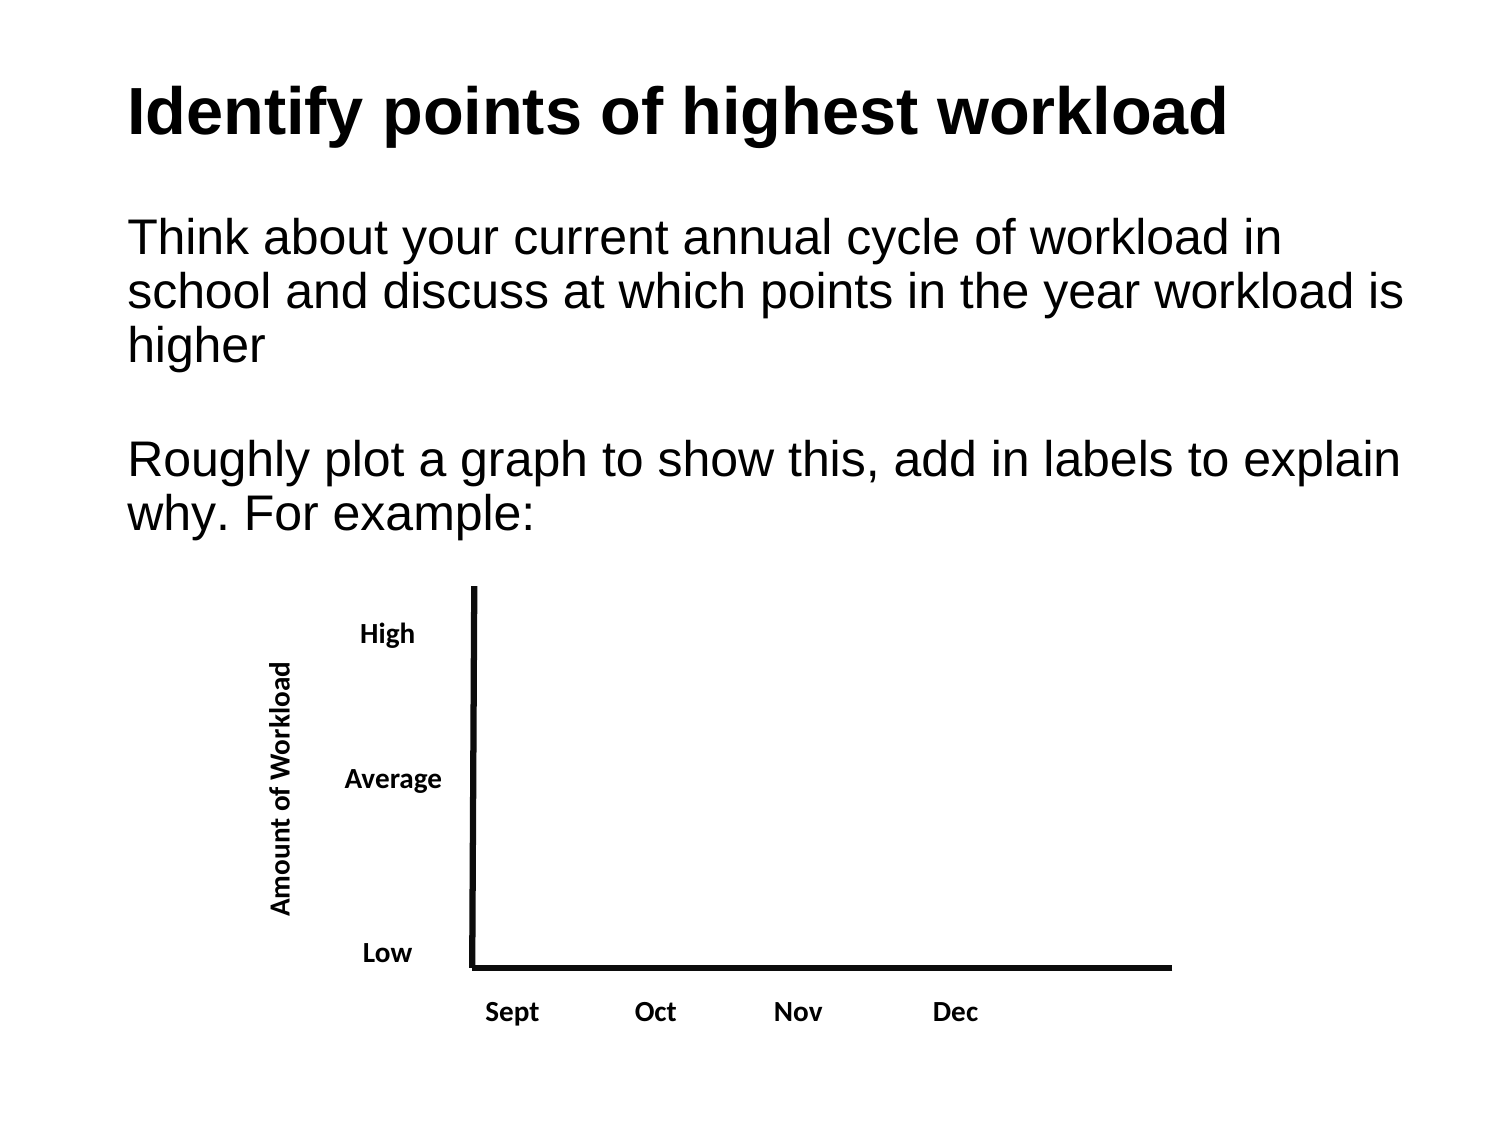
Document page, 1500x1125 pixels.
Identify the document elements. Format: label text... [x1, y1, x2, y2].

text_box Nov [758, 984, 873, 1035]
text_box Low [303, 926, 473, 985]
text_box Dec [918, 984, 1032, 1035]
title Identify points of highest workload [112, 54, 1388, 161]
text_box Average [308, 751, 479, 810]
text_box High [303, 606, 473, 665]
text_box Oct [619, 984, 734, 1035]
text_box Think about your current annual cycle of workload in school and discuss at which points in the year workload is higher Roughly plot a graph to show this, add in labels to explain why. For example: [112, 204, 1424, 587]
text_box Amount of Workload [252, 622, 324, 956]
text_box Sept [470, 984, 584, 1035]
